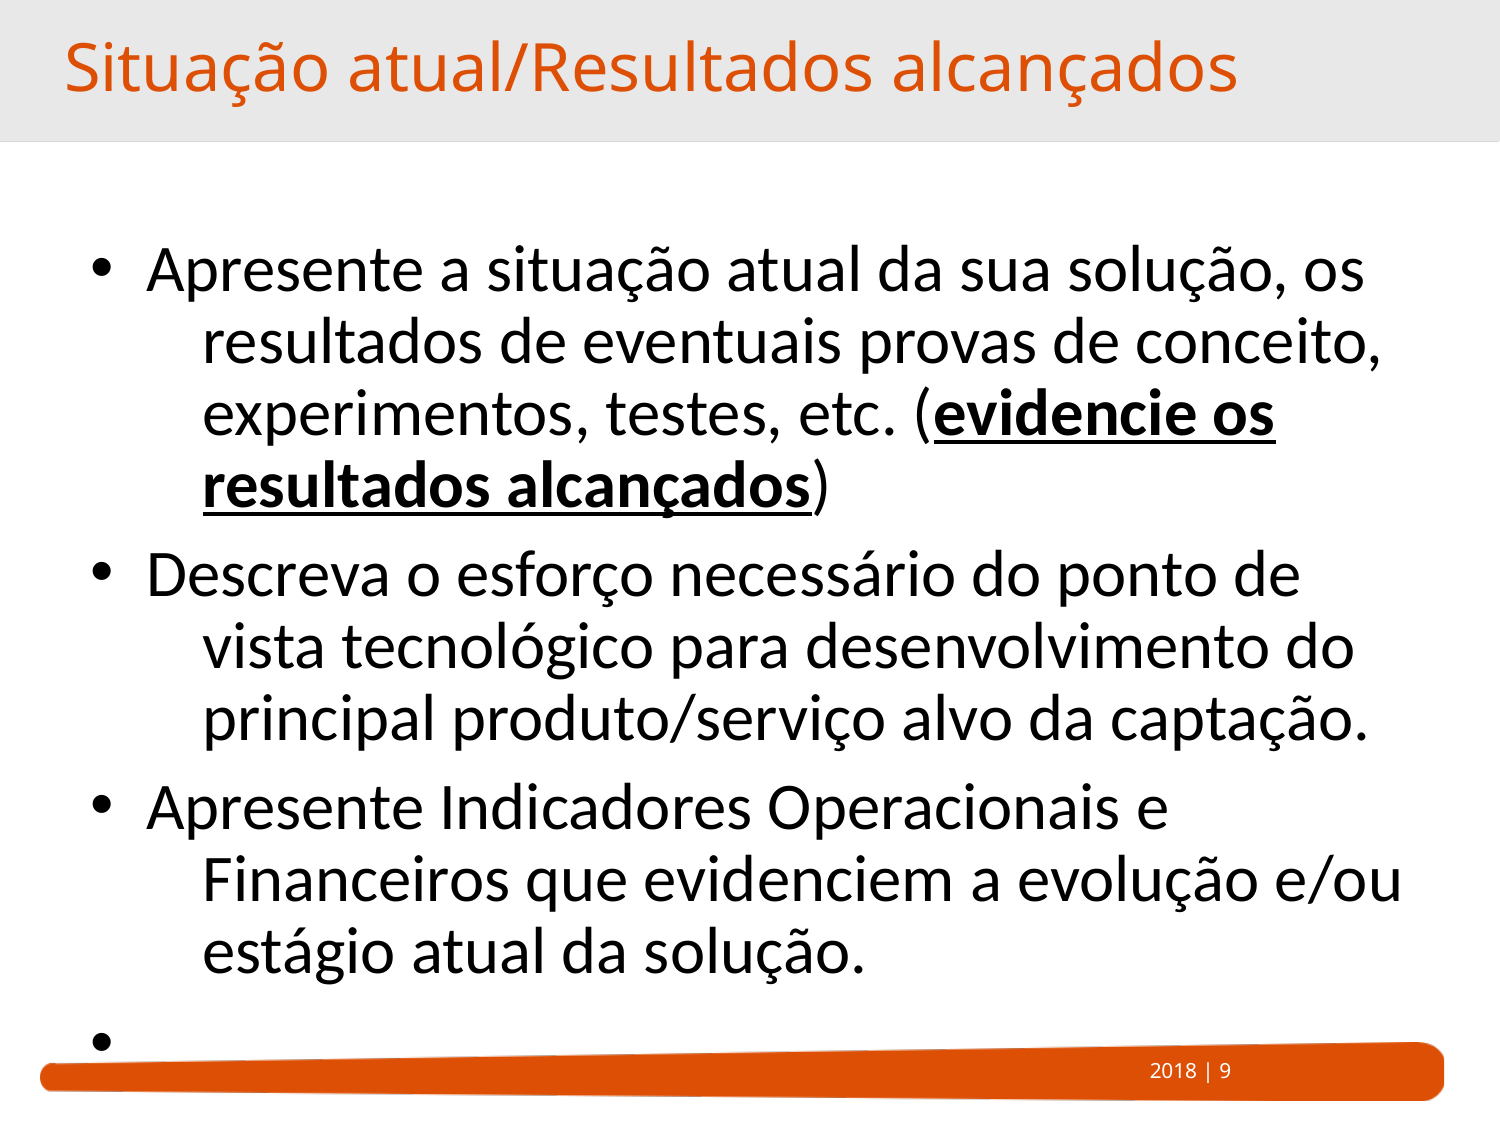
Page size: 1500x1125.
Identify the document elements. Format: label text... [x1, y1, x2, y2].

text_box Apresente a situação atual da sua solução, os resultados de eventuais provas de conceito, experimentos, testes, etc. (evidencie os resultados alcançados) Descreva o esforço necessário do ponto de vista tecnológico para desenvolvimento do principal produto/serviço alvo da captação. Apresente Indicadores Operacionais e Financeiros que evidenciem a evolução e/ou estágio atual da solução. [75, 226, 1426, 1059]
text_box Situação atual/Resultados alcançados [64, 0, 1446, 145]
